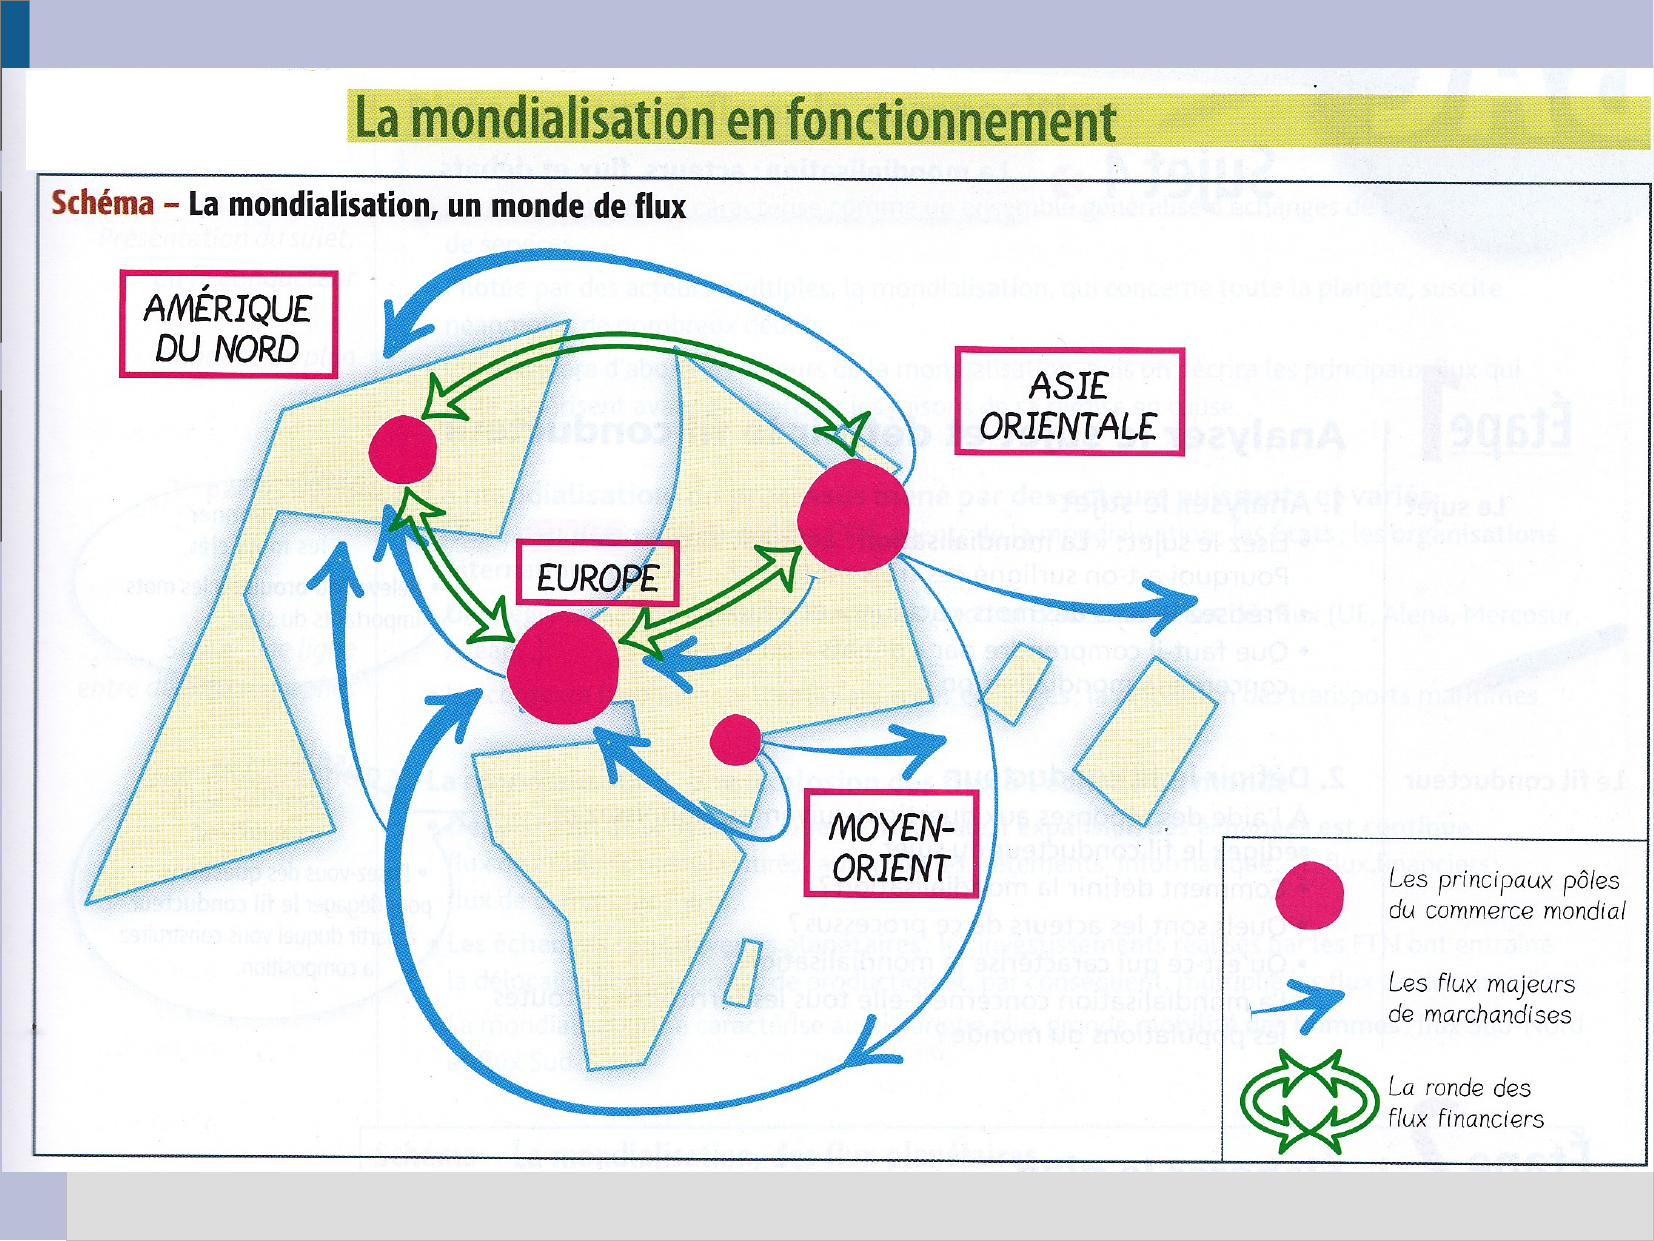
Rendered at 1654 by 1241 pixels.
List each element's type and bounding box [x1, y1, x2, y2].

picture [2, 68, 1654, 1172]
